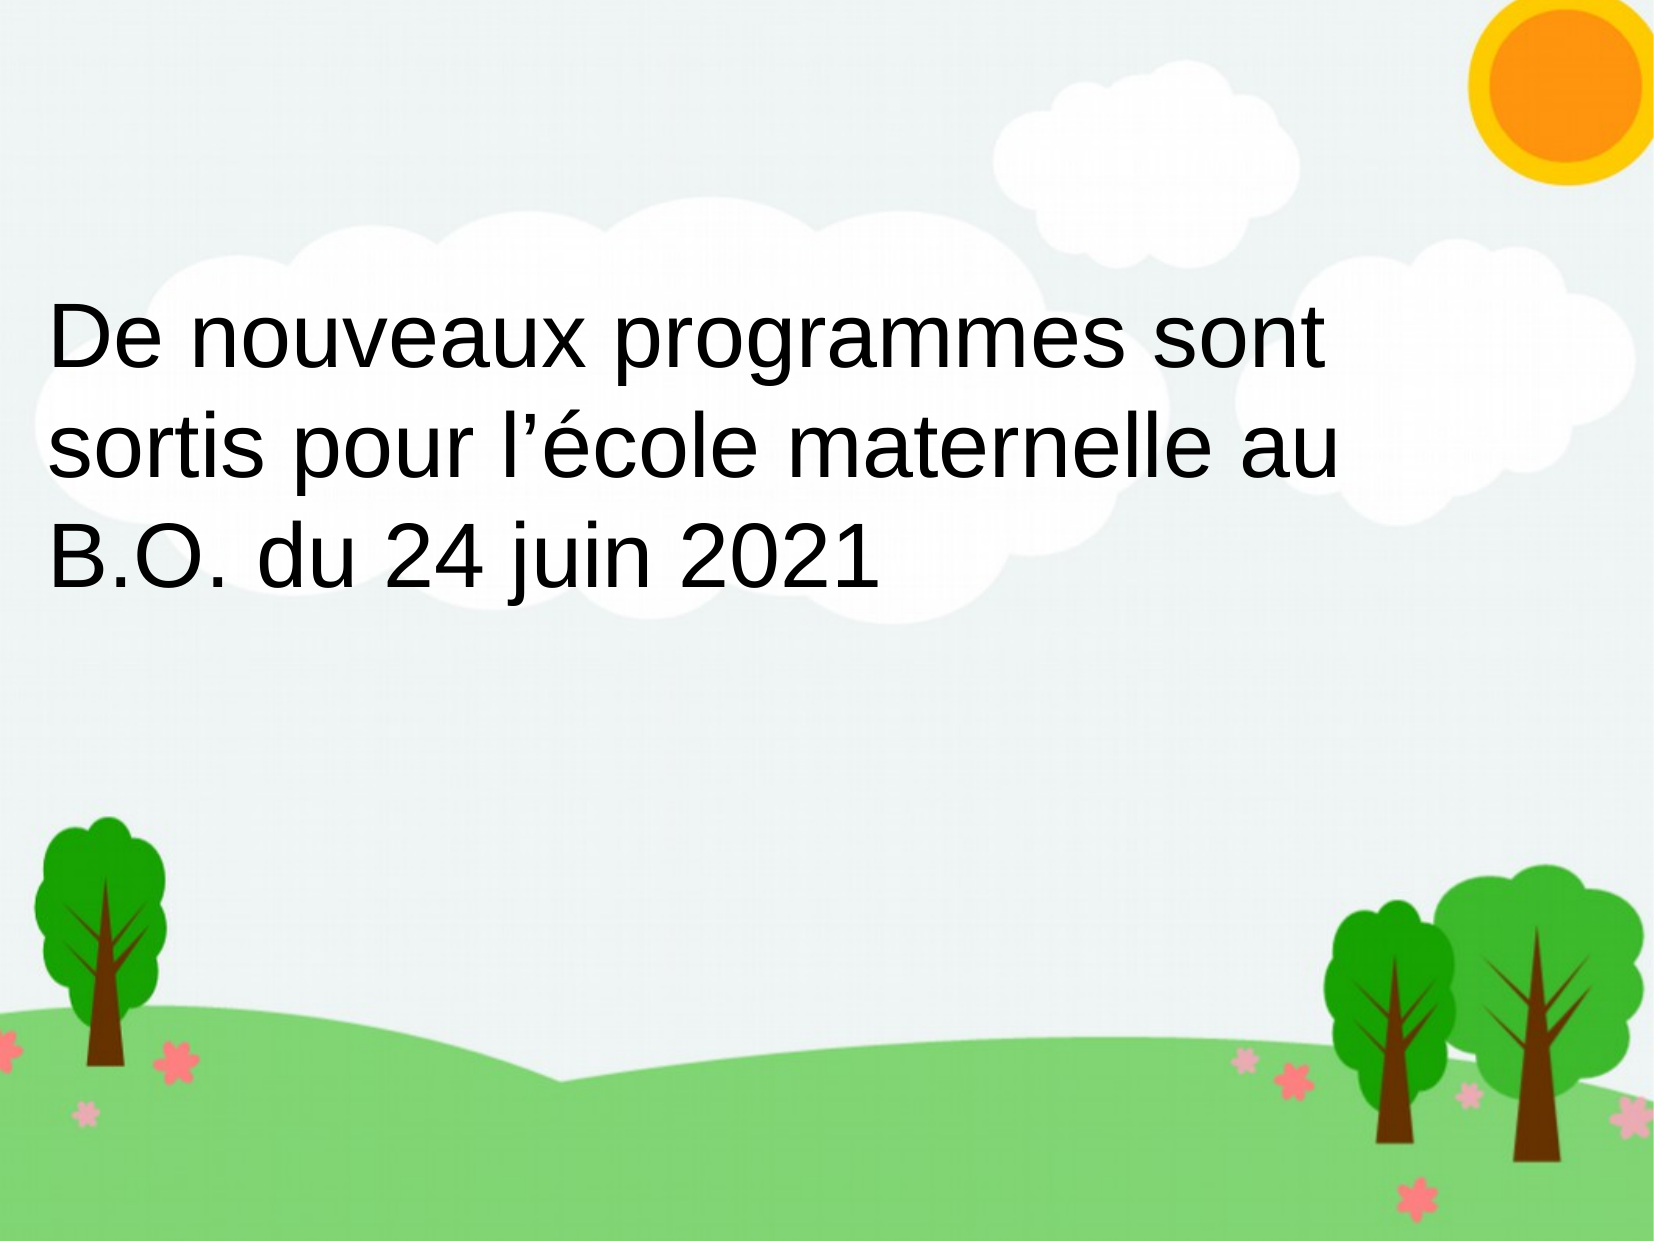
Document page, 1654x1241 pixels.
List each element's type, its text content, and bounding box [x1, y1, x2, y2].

title De nouveaux programmes sont sortis pour l’école maternelle au B.O. du 24 juin 2021 [47, 276, 1512, 584]
picture [0, 0, 1654, 1241]
